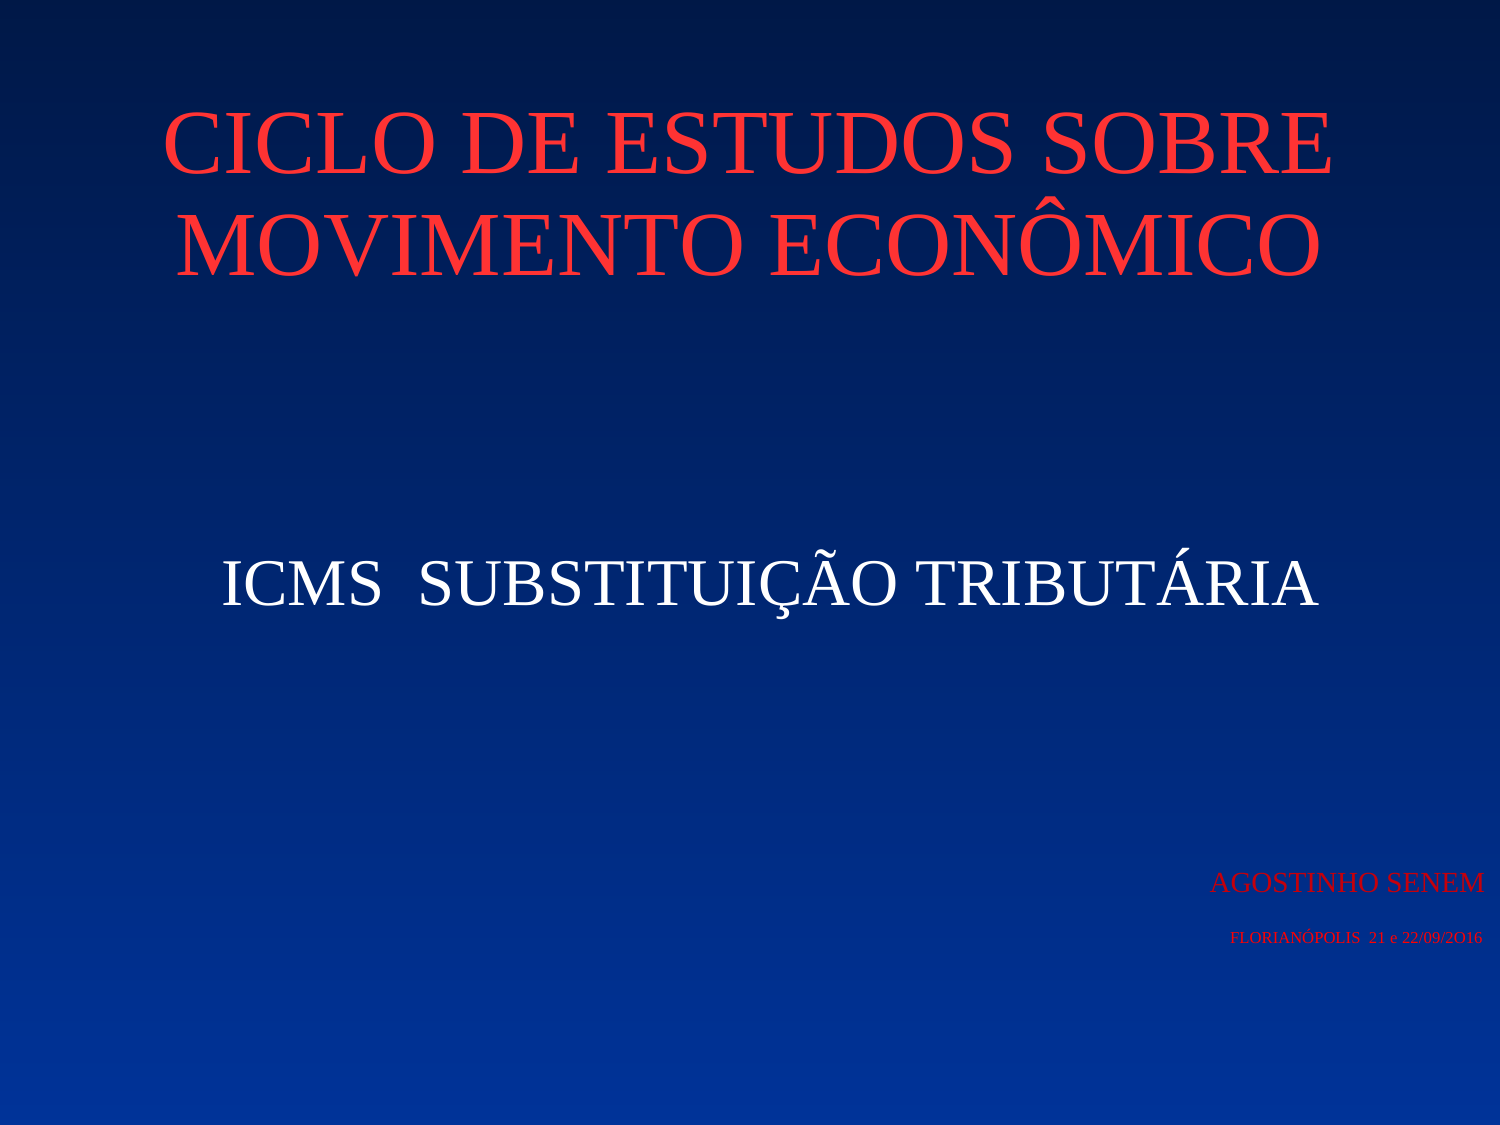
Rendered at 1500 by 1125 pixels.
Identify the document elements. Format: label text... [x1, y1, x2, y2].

text_box ICMS SUBSTITUIÇÃO TRIBUTÁRIA [177, 531, 1388, 627]
text_box AGOSTINHO SENEM [177, 856, 1500, 907]
text_box FLORIANÓPOLIS 21 e 22/09/2O16 [552, 907, 1500, 1092]
title CICLO DE ESTUDOS SOBRE MOVIMENTO ECONÔMICO [112, 0, 1388, 659]
